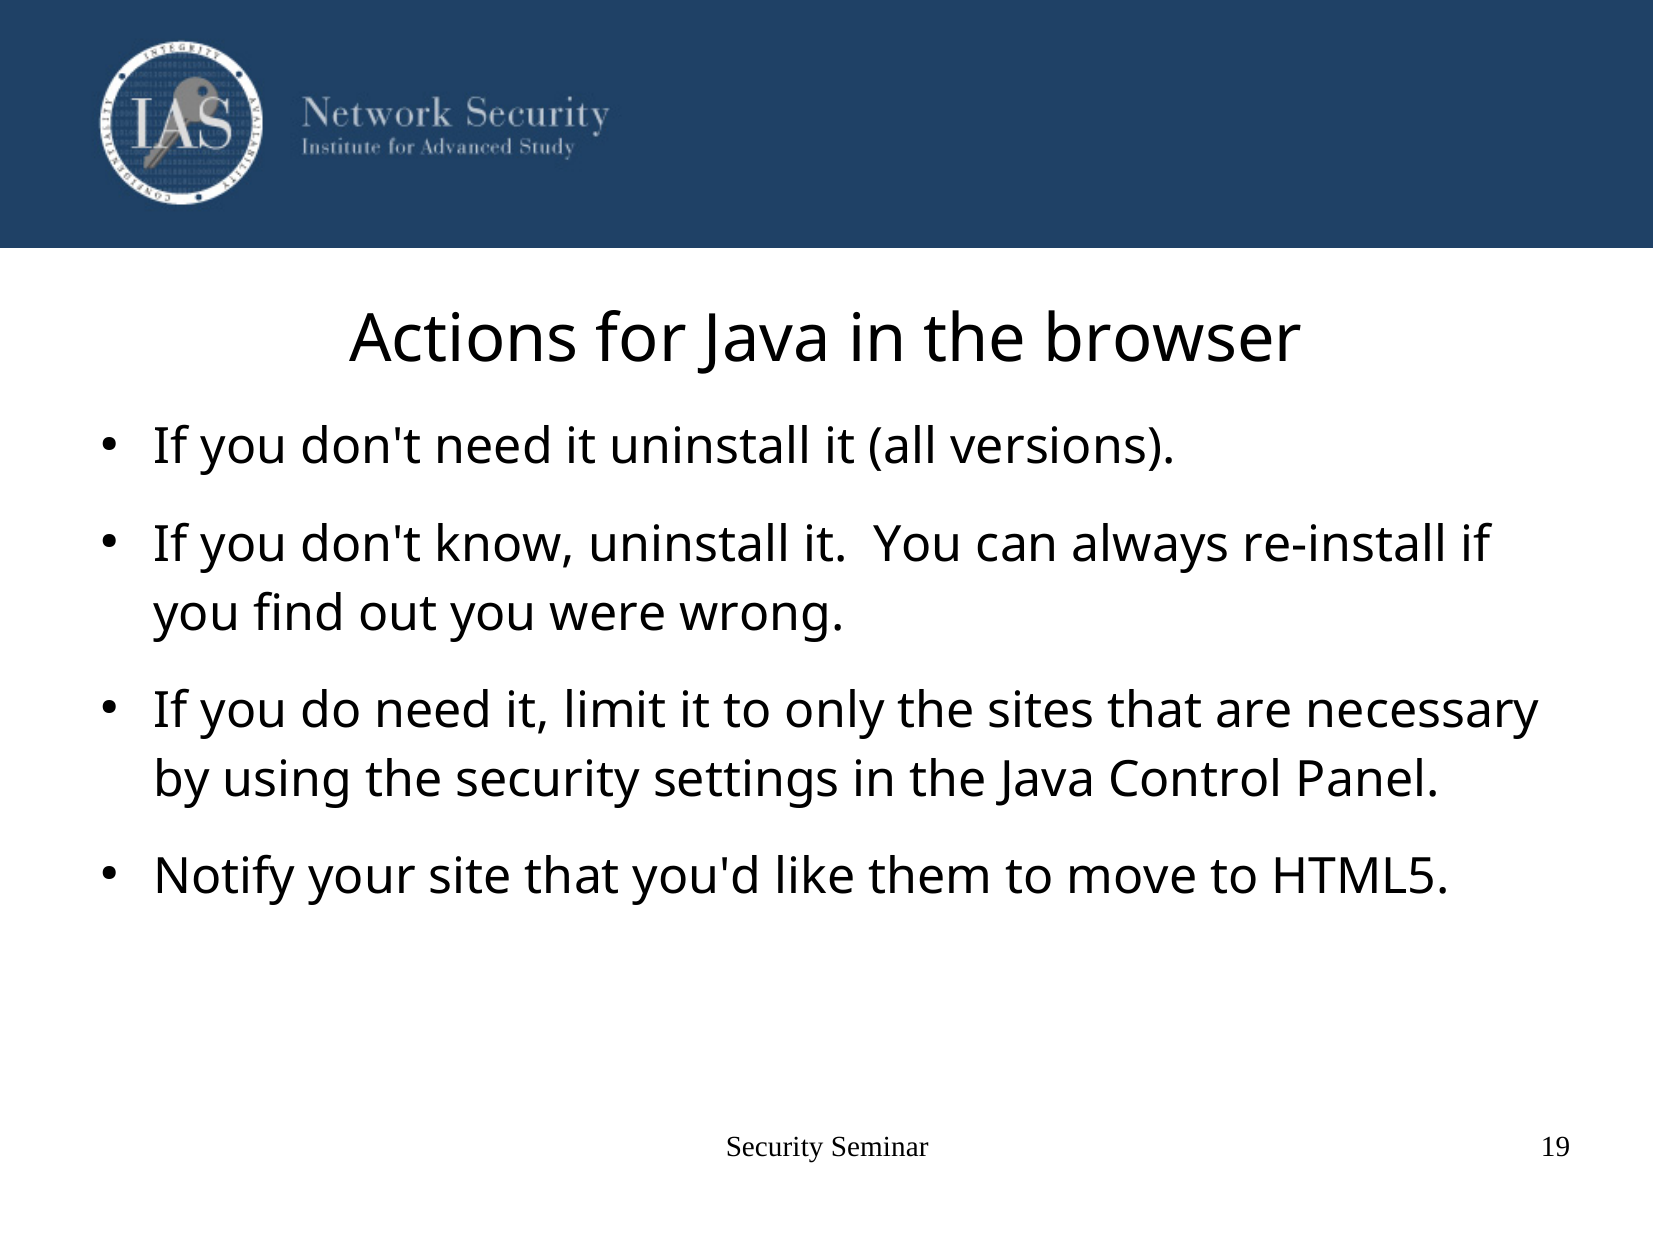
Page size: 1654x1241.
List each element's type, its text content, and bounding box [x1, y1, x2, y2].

picture [0, 0, 1653, 248]
list Actions for Java in the browser If you don't need it uninstall it (all versions). If you don't know, uninstall it. You can always re-install if you find out you were wrong. If you do need it, limit it to only the sites that are necessary by using the security settings in the Java Control Panel. Notify your site that you'd like them to move to HTML5. [82, 290, 1571, 1109]
